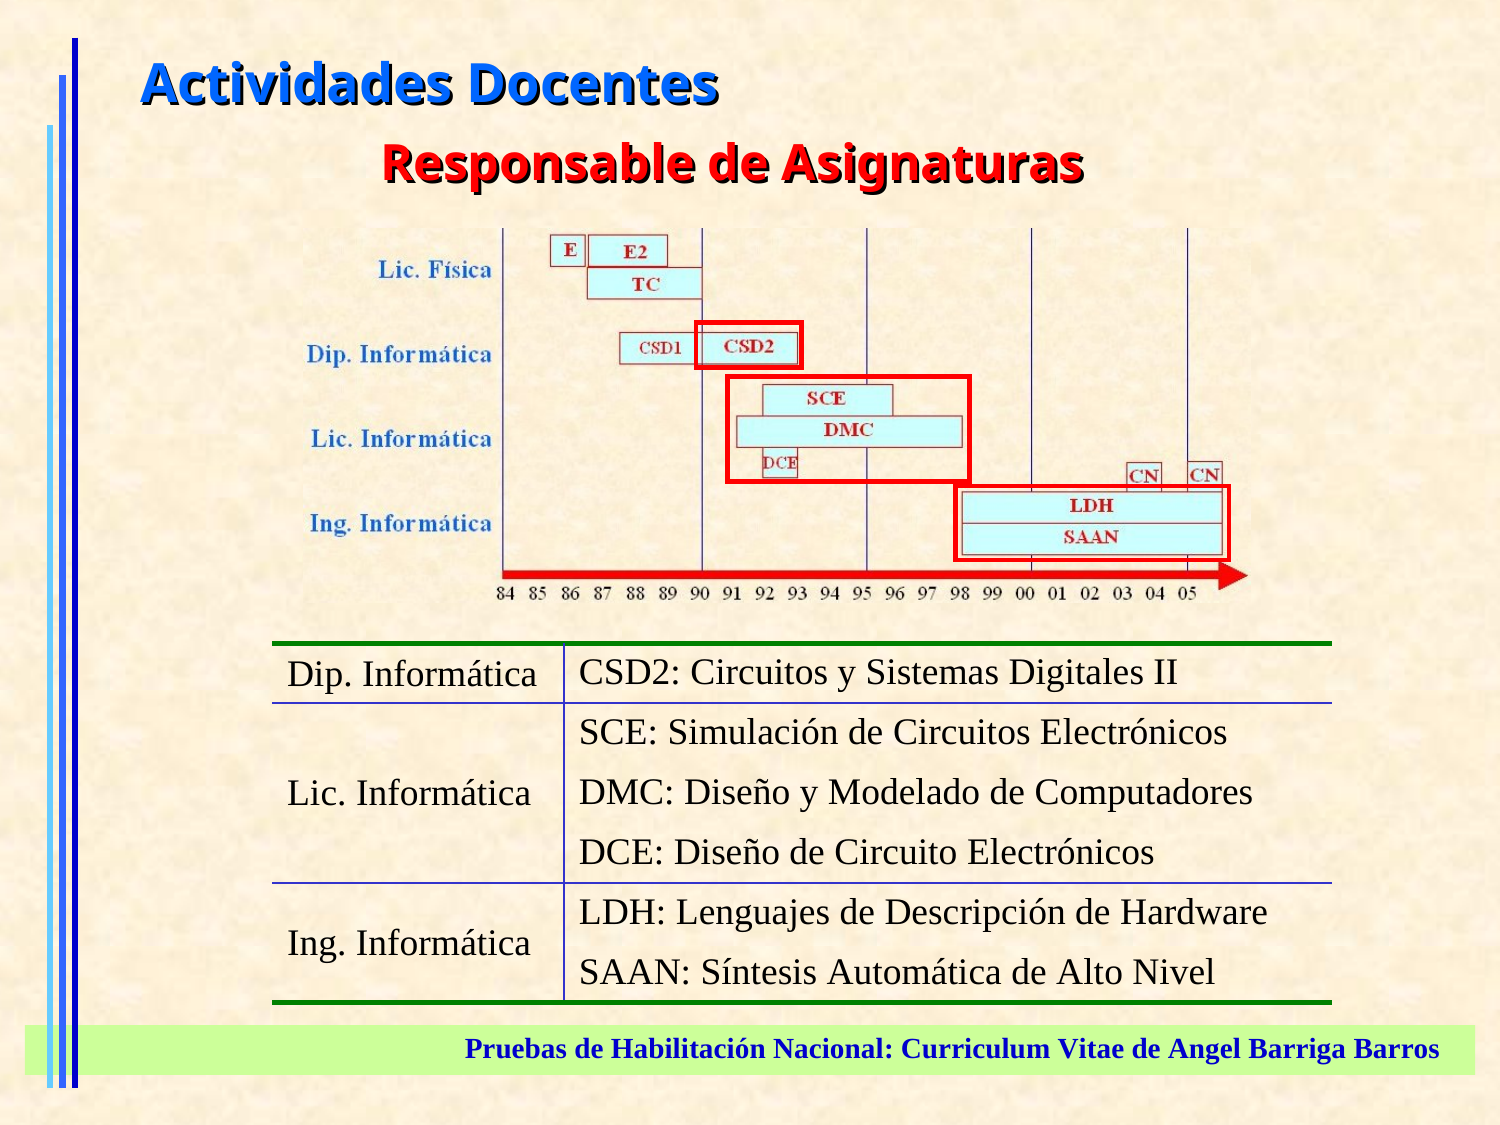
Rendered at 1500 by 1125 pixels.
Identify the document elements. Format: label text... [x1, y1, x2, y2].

text_box Dip. Informática [272, 646, 563, 702]
text_box CSD2: Circuitos y Sistemas Digitales II [565, 643, 1333, 704]
text_box DCE: Diseño de Circuito Electrónicos [565, 824, 1333, 884]
text_box Actividades Docentes [125, 36, 734, 127]
text_box DMC: Diseño y Modelado de Computadores [565, 764, 1333, 824]
text_box Ing. Informática [272, 884, 563, 1000]
text_box SAAN: Síntesis Automática de Alto Nivel [565, 943, 1333, 1003]
text_box LDH: Lenguajes de Descripción de Hardware [565, 884, 1333, 943]
text_box Lic. Informática [272, 704, 563, 882]
text_box SCE: Simulación de Circuitos Electrónicos [565, 704, 1333, 764]
text_box Responsable de Asignaturas [365, 134, 1099, 198]
picture [0, 0, 1500, 1125]
